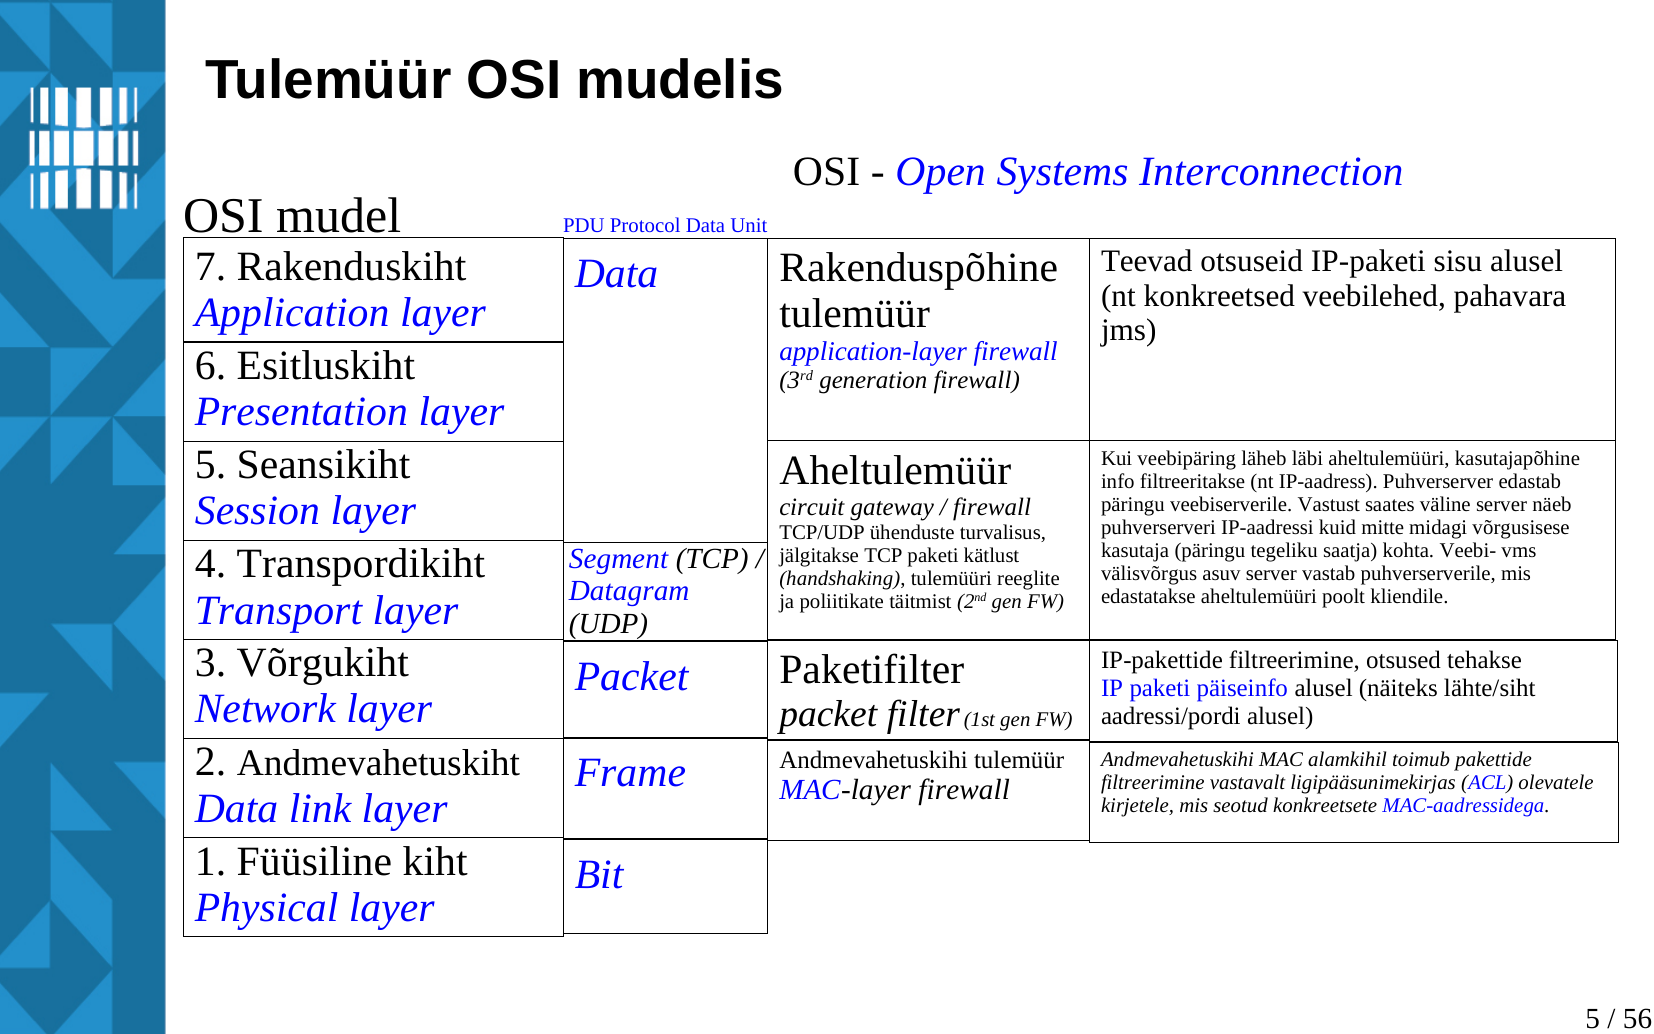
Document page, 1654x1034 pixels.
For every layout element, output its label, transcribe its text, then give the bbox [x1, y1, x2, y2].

text_box IP-pakettide filtreerimine, otsused tehakse IP paketi päiseinfo alusel (näiteks lähte/siht aadressi/pordi alusel) [1089, 640, 1618, 742]
text_box Teevad otsuseid IP-paketi sisu alusel (nt konkreetsed veebilehed, pahavara jms) [1089, 238, 1616, 441]
text_box Packet [563, 641, 767, 737]
text_box Rakenduspõhine tulemüür application-layer firewall (3rd generation firewall) [767, 238, 1089, 440]
text_box Frame [563, 737, 767, 839]
text_box OSI mudel [183, 187, 447, 237]
title Tulemüür OSI mudelis [205, 28, 1625, 131]
text_box 7. Rakenduskiht Application layer [183, 237, 563, 342]
text_box Segment (TCP) / Datagram (UDP) [563, 542, 767, 641]
text_box 3. Võrgukiht Network layer [183, 639, 563, 738]
text_box 6. Esitluskiht Presentation layer [183, 342, 563, 441]
text_box Bit [563, 839, 768, 934]
text_box Kui veebipäring läheb läbi aheltulemüüri, kasutajapõhine info filtreeritakse (nt IP-aadress). Puhverserver edastab päringu veebiserverile. Vastust saates väline server näeb puhverserveri IP-aadressi kuid mitte midagi võrgusisese kasutaja (päringu tegeliku saatja) kohta. Veebi- vms välisvõrgus asuv server vastab puhverserverile, mis edastatakse aheltulemüüri poolt kliendile. [1089, 441, 1616, 640]
text_box Andmevahetuskihi tulemüür MAC-layer firewall [767, 739, 1089, 841]
text_box 2. Andmevahetuskiht Data link layer [183, 738, 563, 837]
text_box 4. Transpordikiht Transport layer [183, 540, 563, 639]
text_box 5. Seansikiht Session layer [183, 441, 563, 540]
text_box Data [563, 239, 767, 542]
text_box Aheltulemüür circuit gateway / firewall TCP/UDP ühenduste turvalisus, jälgitakse TCP paketi kätlust (handshaking), tulemüüri reeglite ja poliitikate täitmist (2nd gen FW) [767, 440, 1089, 640]
text_box Paketifilter packet filter (1st gen FW) [767, 640, 1089, 739]
text_box Andmevahetuskihi MAC alamkihil toimub pakettide filtreerimine vastavalt ligipääsunimekirjas (ACL) olevatele kirjetele, mis seotud konkreetsete MAC-aadressidega. [1089, 742, 1619, 843]
text_box 1. Füüsiline kiht Physical layer [183, 837, 564, 937]
text_box PDU Protocol Data Unit [563, 213, 768, 239]
text_box OSI - Open Systems Interconnection [792, 147, 1430, 207]
